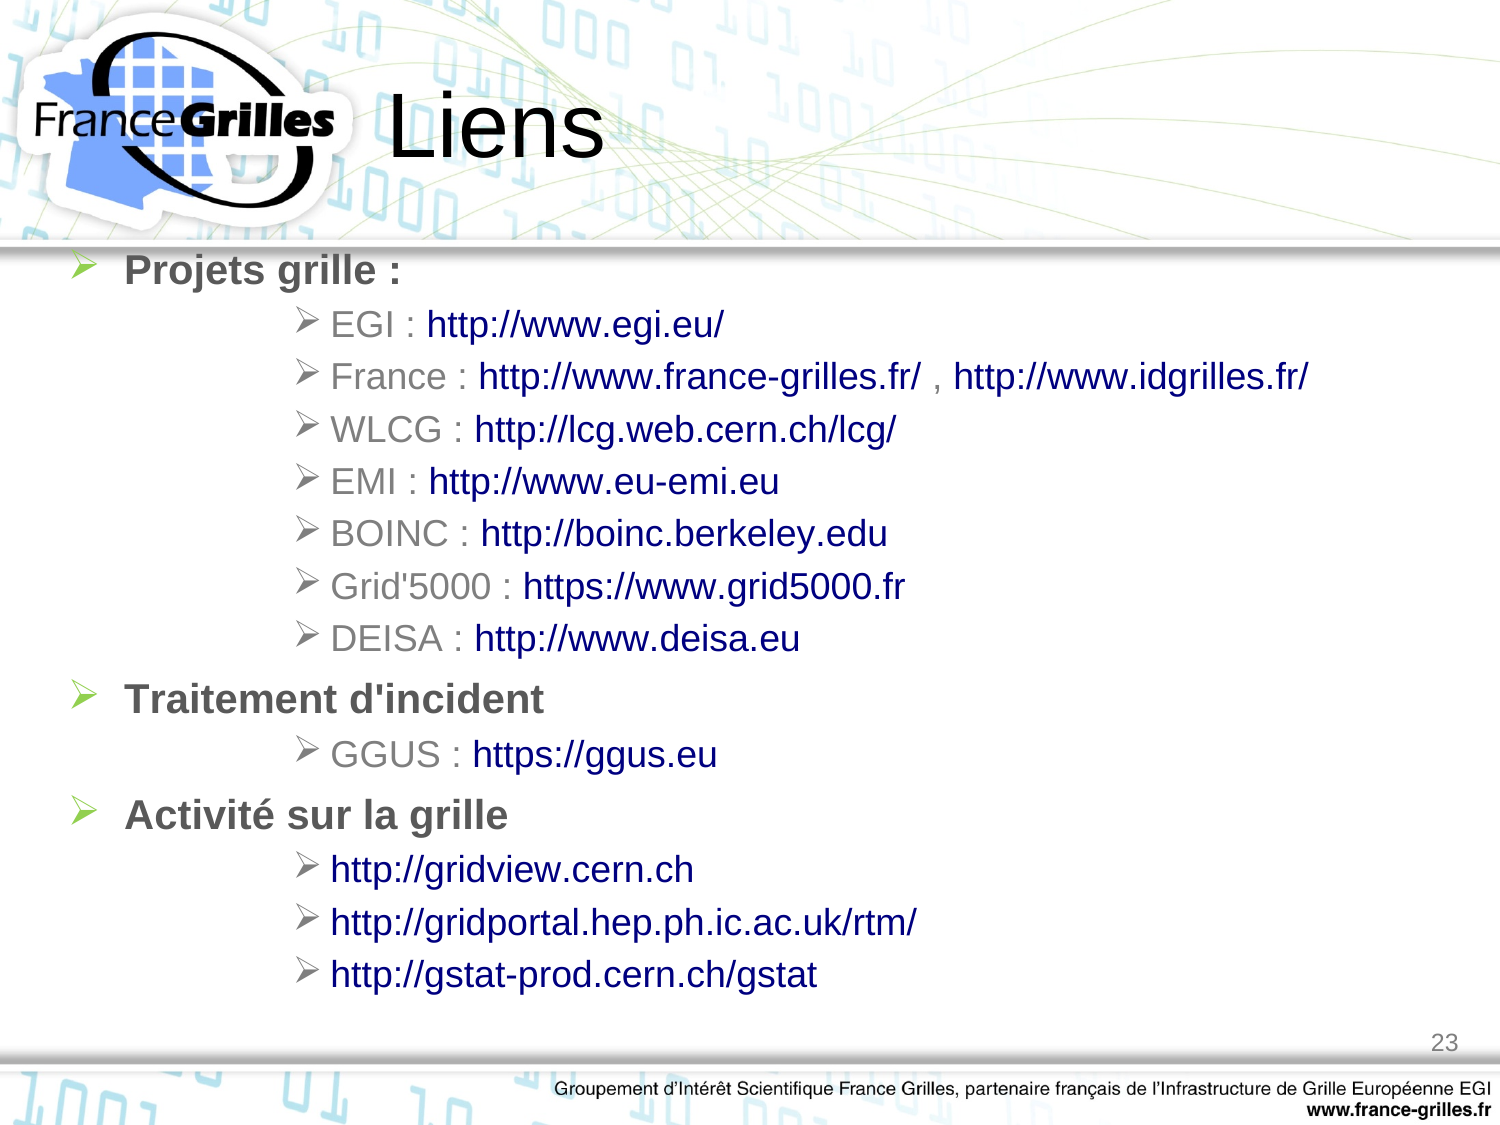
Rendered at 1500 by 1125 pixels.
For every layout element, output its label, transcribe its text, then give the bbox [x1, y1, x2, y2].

title Liens [372, 7, 1459, 238]
list Projets grille : EGI : http://www.egi.eu/ France : http://www.france-grilles.fr/ , http://www.idgrilles.fr/ WLCG : http://lcg.web.cern.ch/lcg/ EMI : http://www.eu-emi.eu BOINC : http://boinc.berkeley.edu Grid'5000 : https://www.grid5000.fr DEISA : http://www.deisa.eu Traitement d'incident GGUS : https://ggus.eu Activité sur la grille http://gridview.cern.ch http://gridportal.hep.ph.ic.ac.uk/rtm/ http://gstat-prod.cern.ch/gstat [53, 238, 1459, 1076]
picture [0, 0, 1500, 1125]
